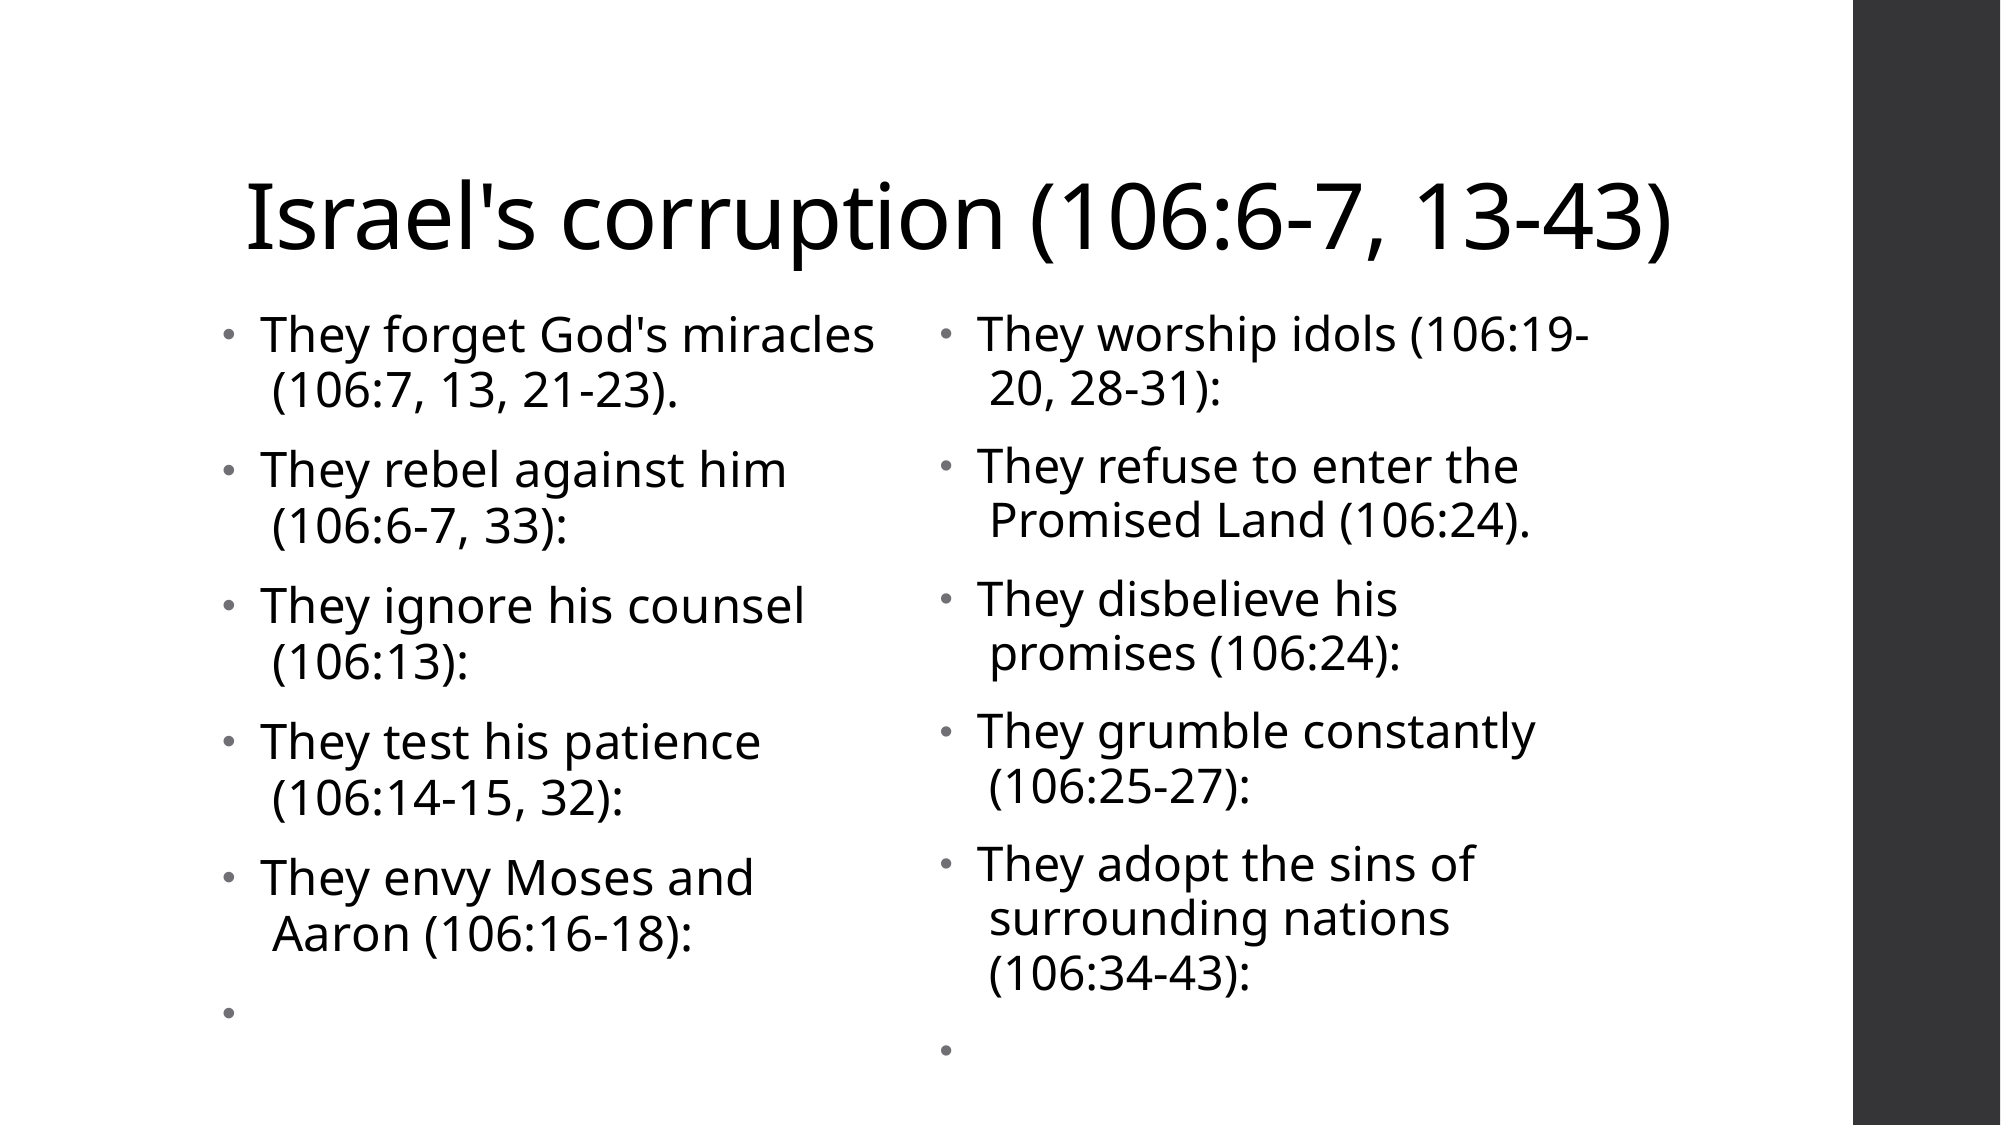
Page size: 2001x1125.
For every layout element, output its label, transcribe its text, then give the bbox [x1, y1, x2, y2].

title Israel's corruption (106:6-7, 13-43) [206, 60, 1797, 278]
list They worship idols (106:19-20, 28-31): They refuse to enter the Promised Land (106:24). They disbelieve his promises (106:24): They grumble constantly (106:25-27): They adopt the sins of surrounding nations (106:34-43): [924, 299, 1617, 1014]
list They forget God's miracles (106:7, 13, 21-23). They rebel against him (106:6-7, 33): They ignore his counsel (106:13): They test his patience (106:14-15, 32): They envy Moses and Aaron (106:16-18): [207, 299, 900, 1014]
